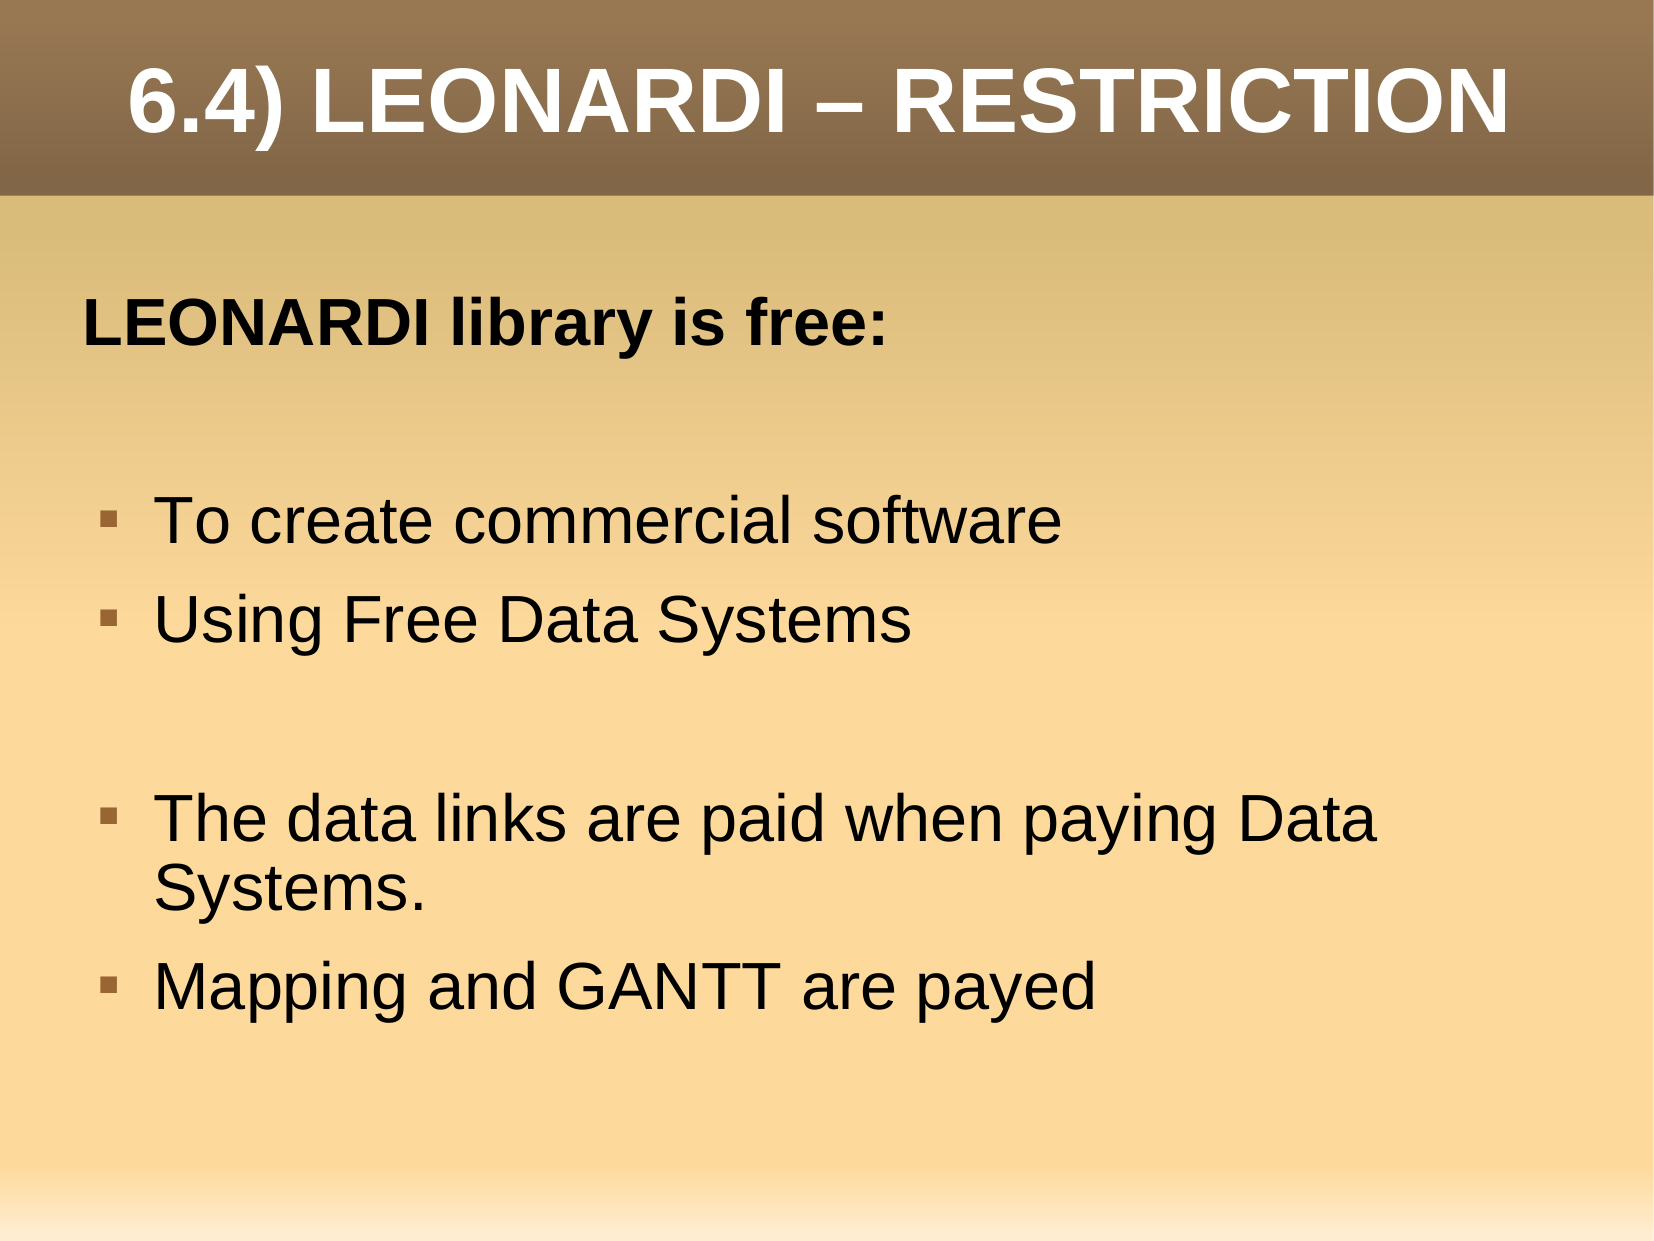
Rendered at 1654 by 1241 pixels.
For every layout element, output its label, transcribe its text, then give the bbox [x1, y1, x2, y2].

list LEONARDI library is free: To create commercial software Using Free Data Systems The data links are paid when paying Data Systems. Mapping and GANTT are payed [82, 290, 1571, 1094]
title 6.4) LEONARDI – RESTRICTION [76, 7, 1565, 200]
picture [0, 0, 1654, 1241]
